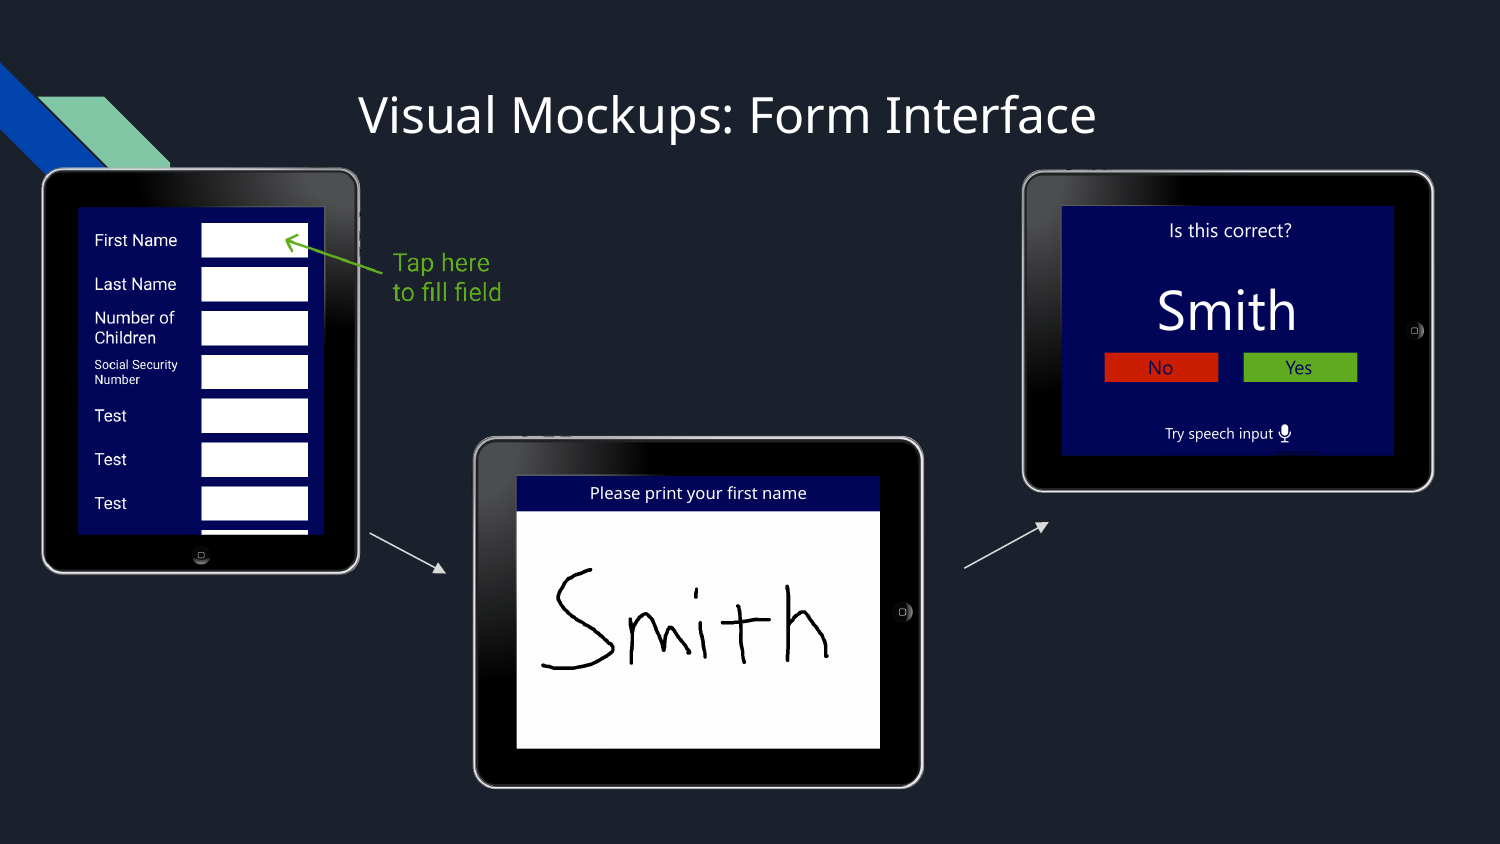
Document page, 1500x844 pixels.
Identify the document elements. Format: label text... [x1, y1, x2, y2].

title Visual Mockups: Form Interface [88, 64, 1368, 215]
picture [992, 142, 1464, 526]
picture [30, 158, 964, 818]
text_box Please print your first name [517, 443, 880, 518]
